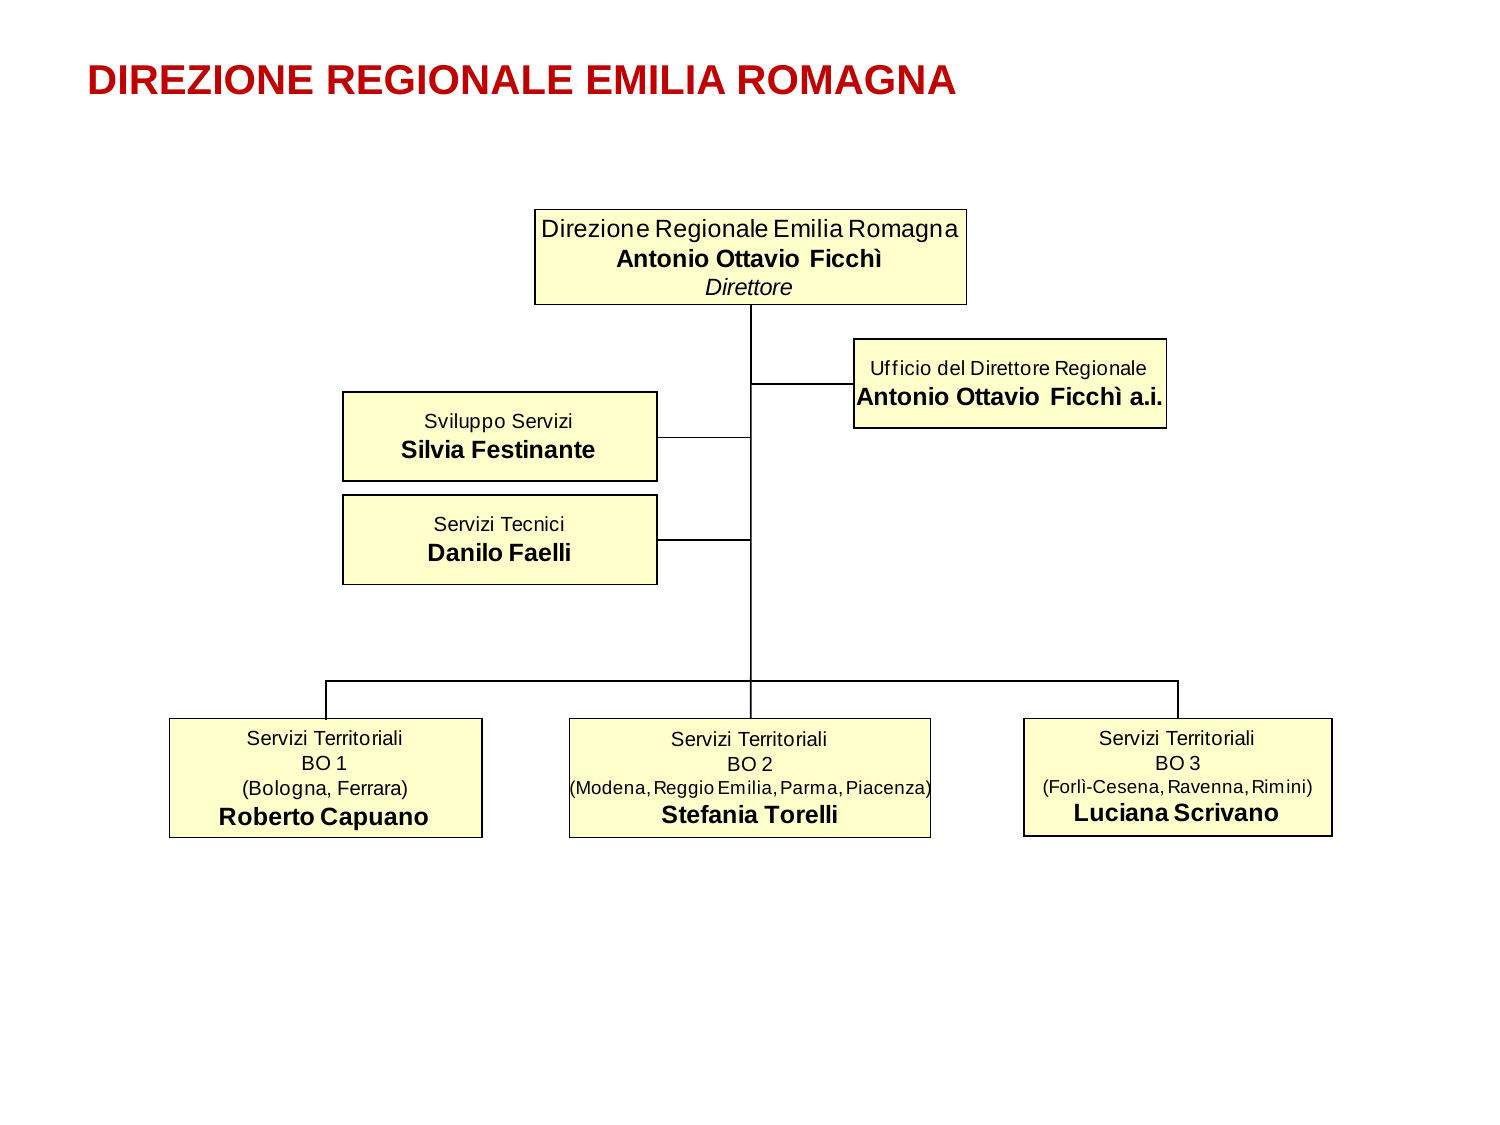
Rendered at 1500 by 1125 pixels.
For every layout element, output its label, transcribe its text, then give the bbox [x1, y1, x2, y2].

picture [167, 203, 1333, 839]
title DIREZIONE REGIONALE EMILIA ROMAGNA [72, 45, 1462, 128]
